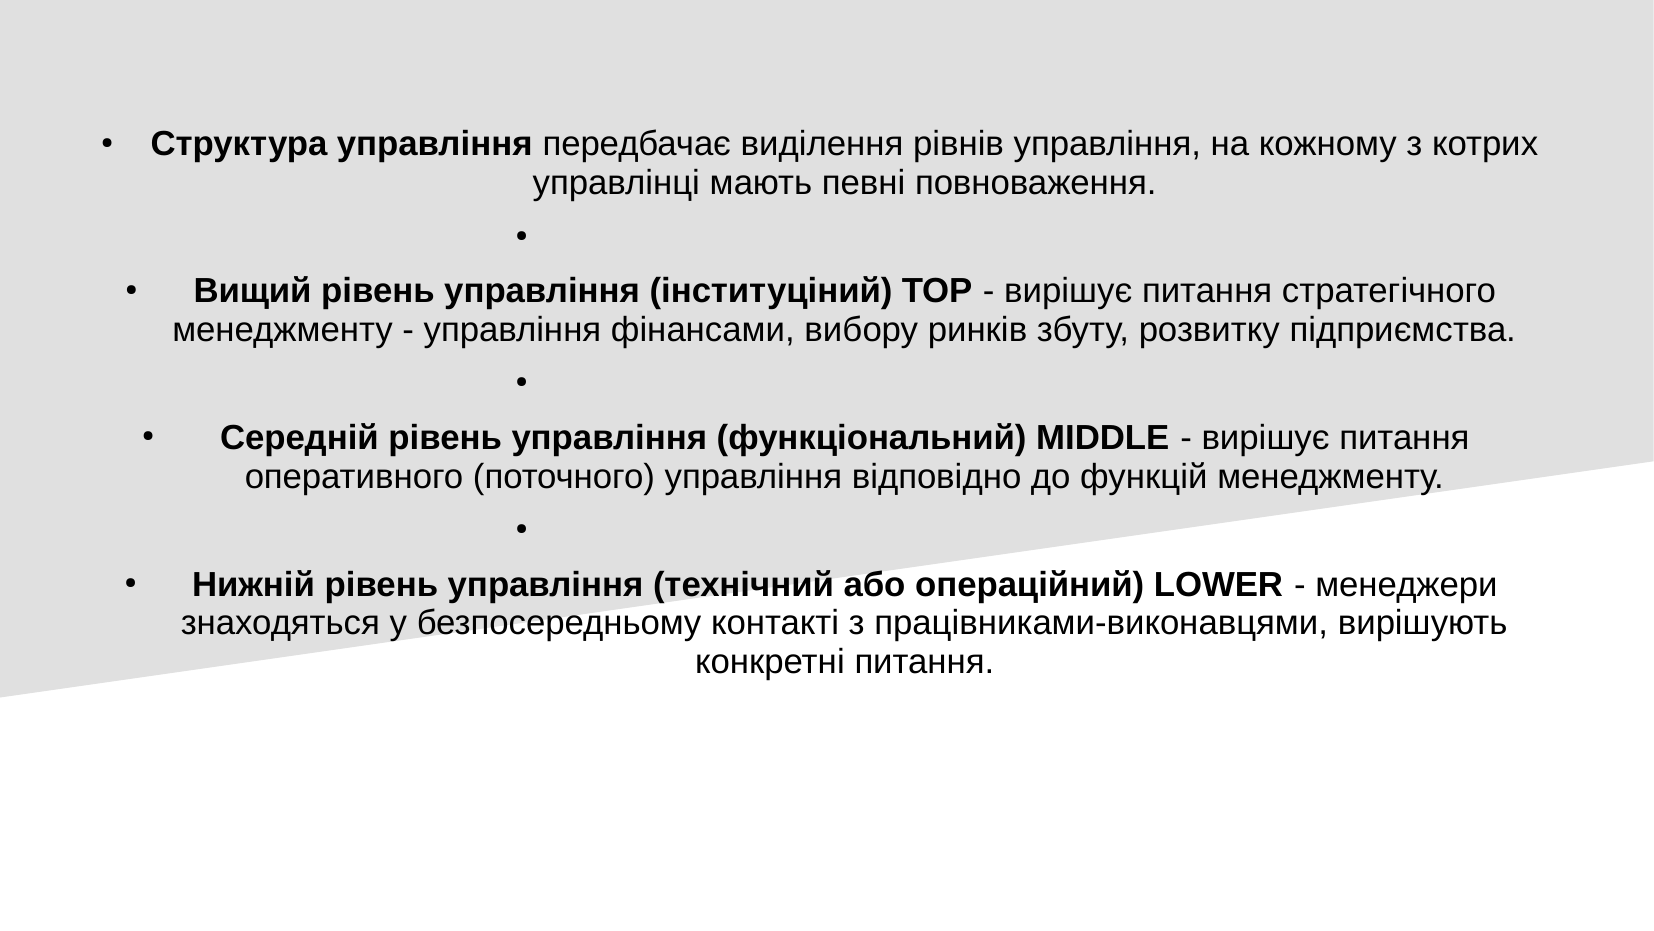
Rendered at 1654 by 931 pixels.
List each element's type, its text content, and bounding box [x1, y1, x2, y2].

list Структура управління передбачає виділення рівнів управління, на кожному з котрих управлінці мають певні повноваження. Вищий рівень управління (інституціний) ТОР - вирішує питання стратегічного менеджменту - управління фінансами, вибору ринків збуту, розвитку підприємства. Середній рівень управління (функціональний) MIDDLE - вирішує питання оперативного (поточного) управління відповідно до функцій менеджменту. Нижній рівень управління (технічний або операційний) LOWER - менеджери знаходяться у безпосередньому контакті з працівниками-виконавцями, вирішують конкретні питання. [101, 124, 1546, 697]
